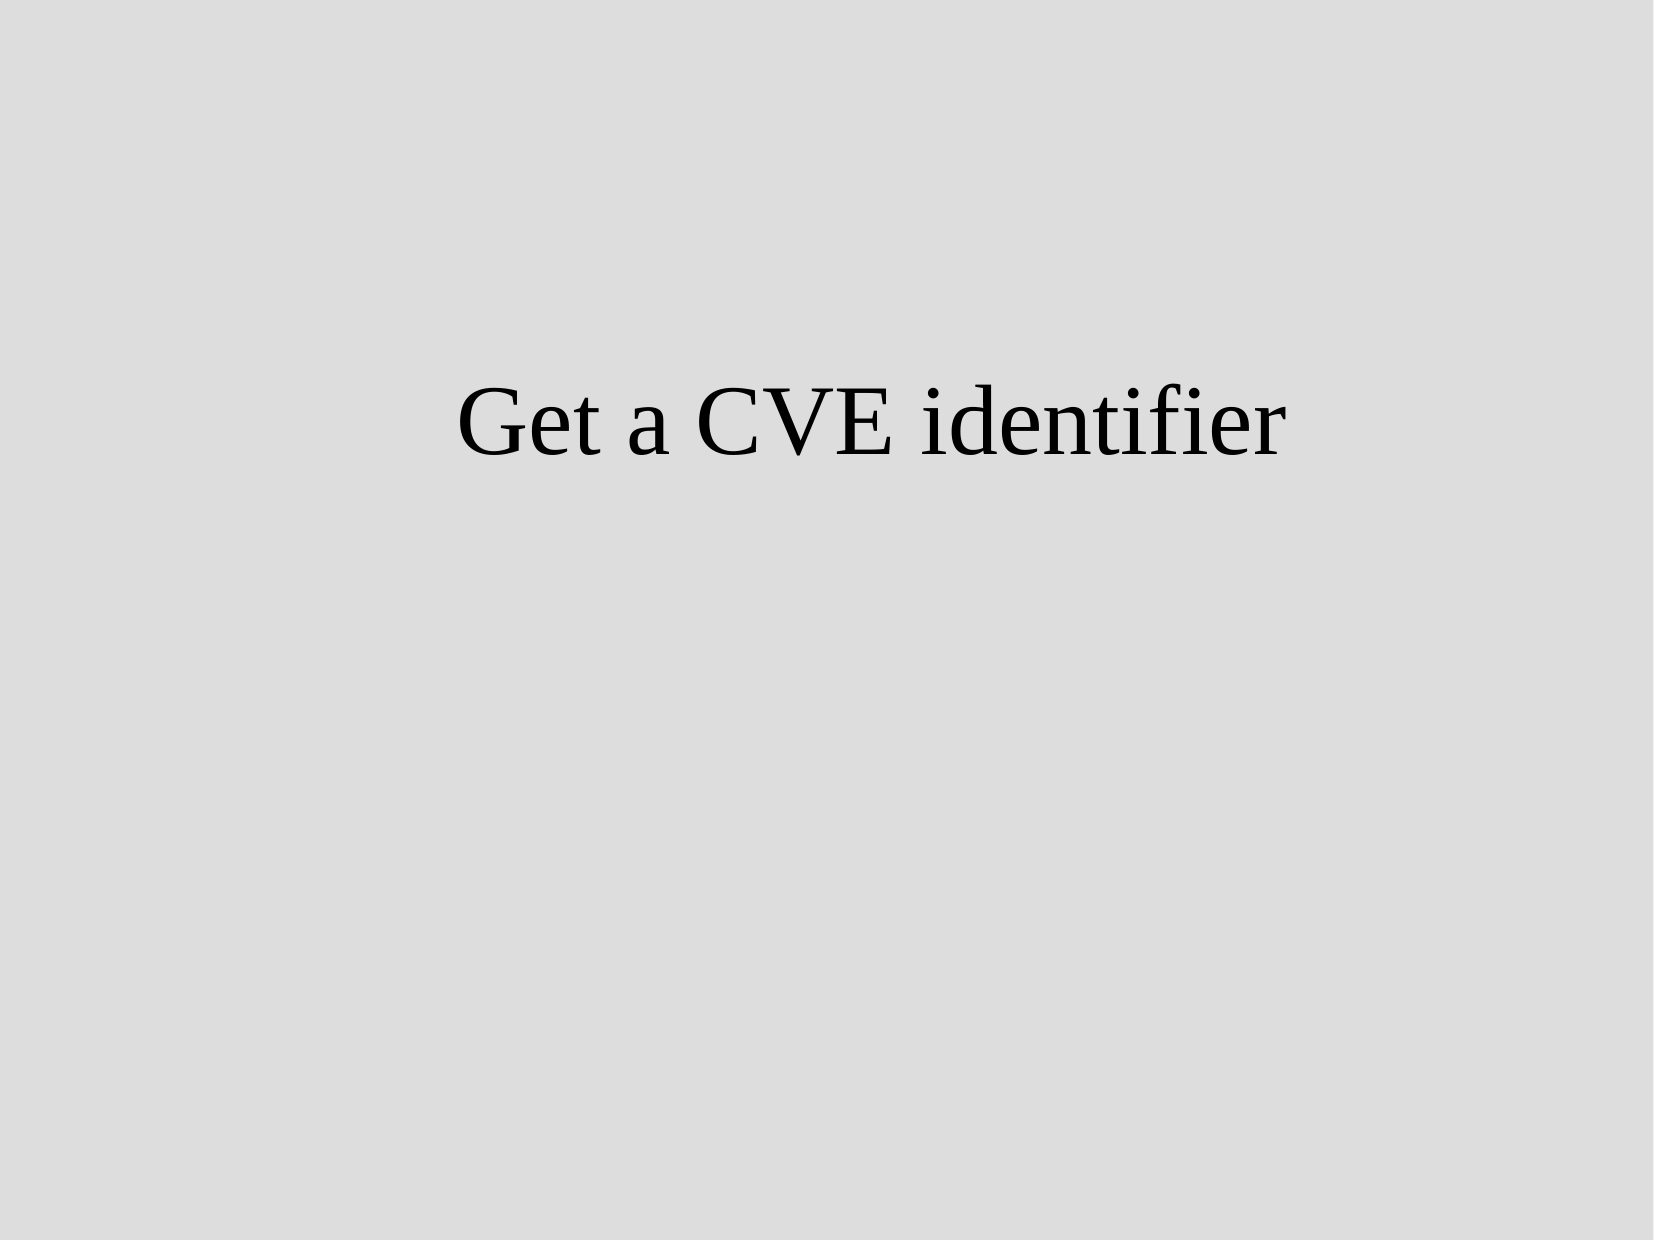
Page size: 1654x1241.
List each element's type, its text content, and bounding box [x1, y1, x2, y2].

text_box Get a CVE identifier [271, 357, 1473, 484]
subtitle [82, 49, 1571, 1010]
